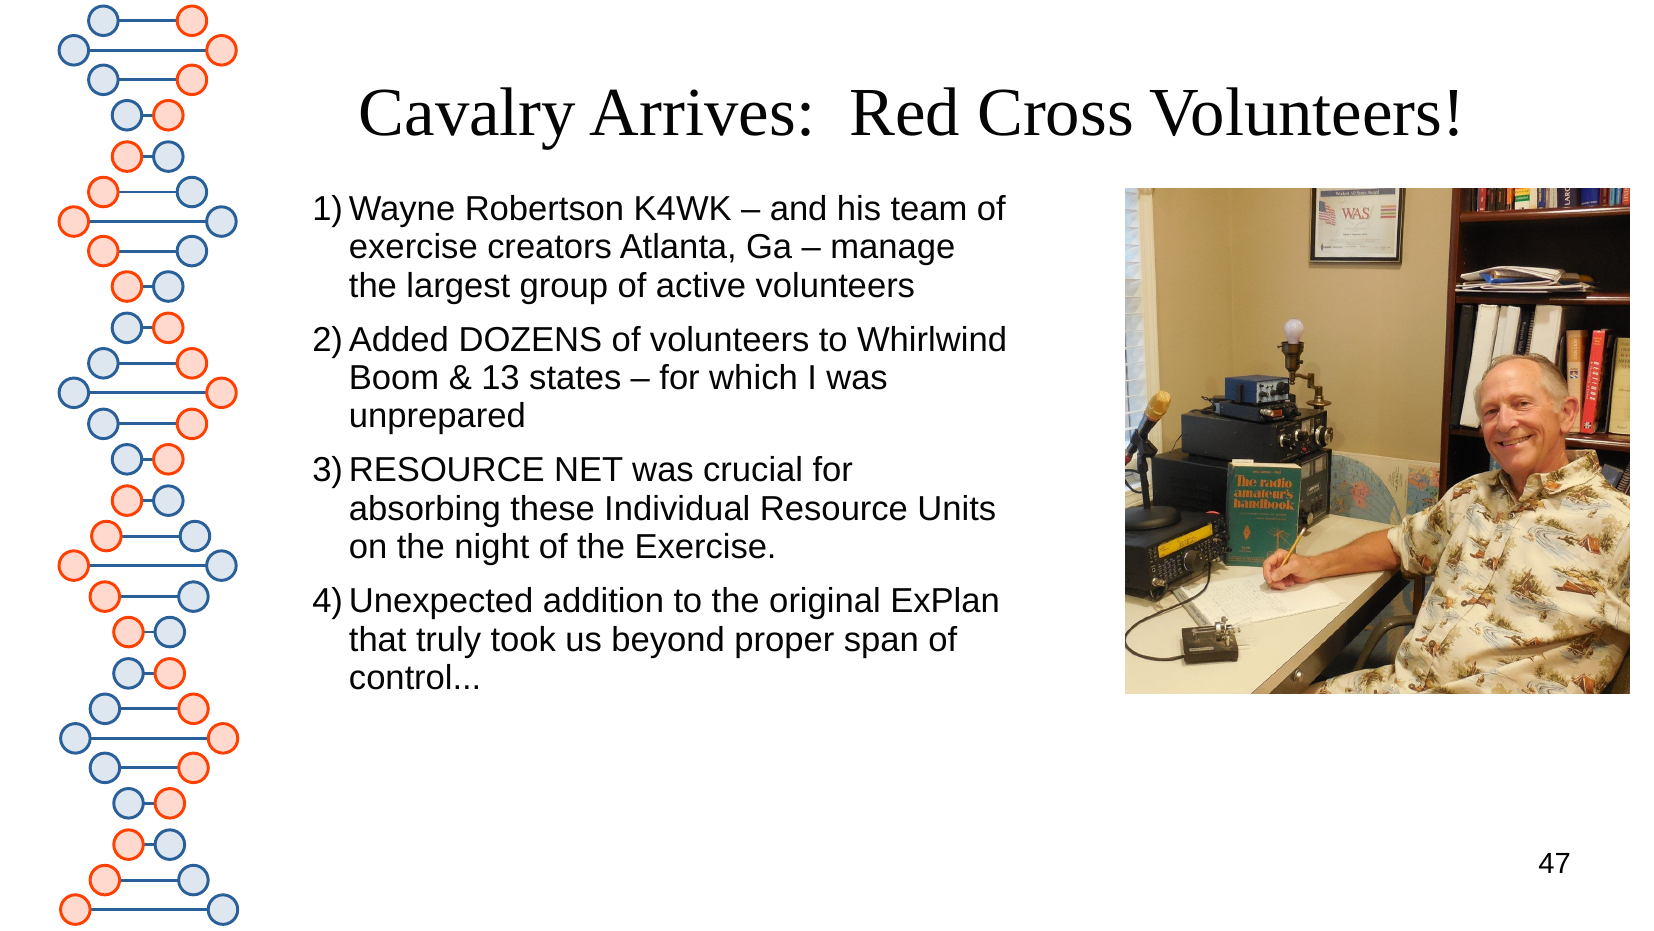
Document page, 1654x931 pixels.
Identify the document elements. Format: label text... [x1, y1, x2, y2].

list Wayne Robertson K4WK – and his team of exercise creators Atlanta, Ga – manage the largest group of active volunteers Added DOZENS of volunteers to Whirlwind Boom & 13 states – for which I was unprepared RESOURCE NET was crucial for absorbing these Individual Resource Units on the night of the Exercise. Unexpected addition to the original ExPlan that truly took us beyond proper span of control... [300, 188, 1010, 729]
picture [1125, 188, 1630, 694]
title Cavalry Arrives: Red Cross Volunteers! [265, 35, 1595, 189]
